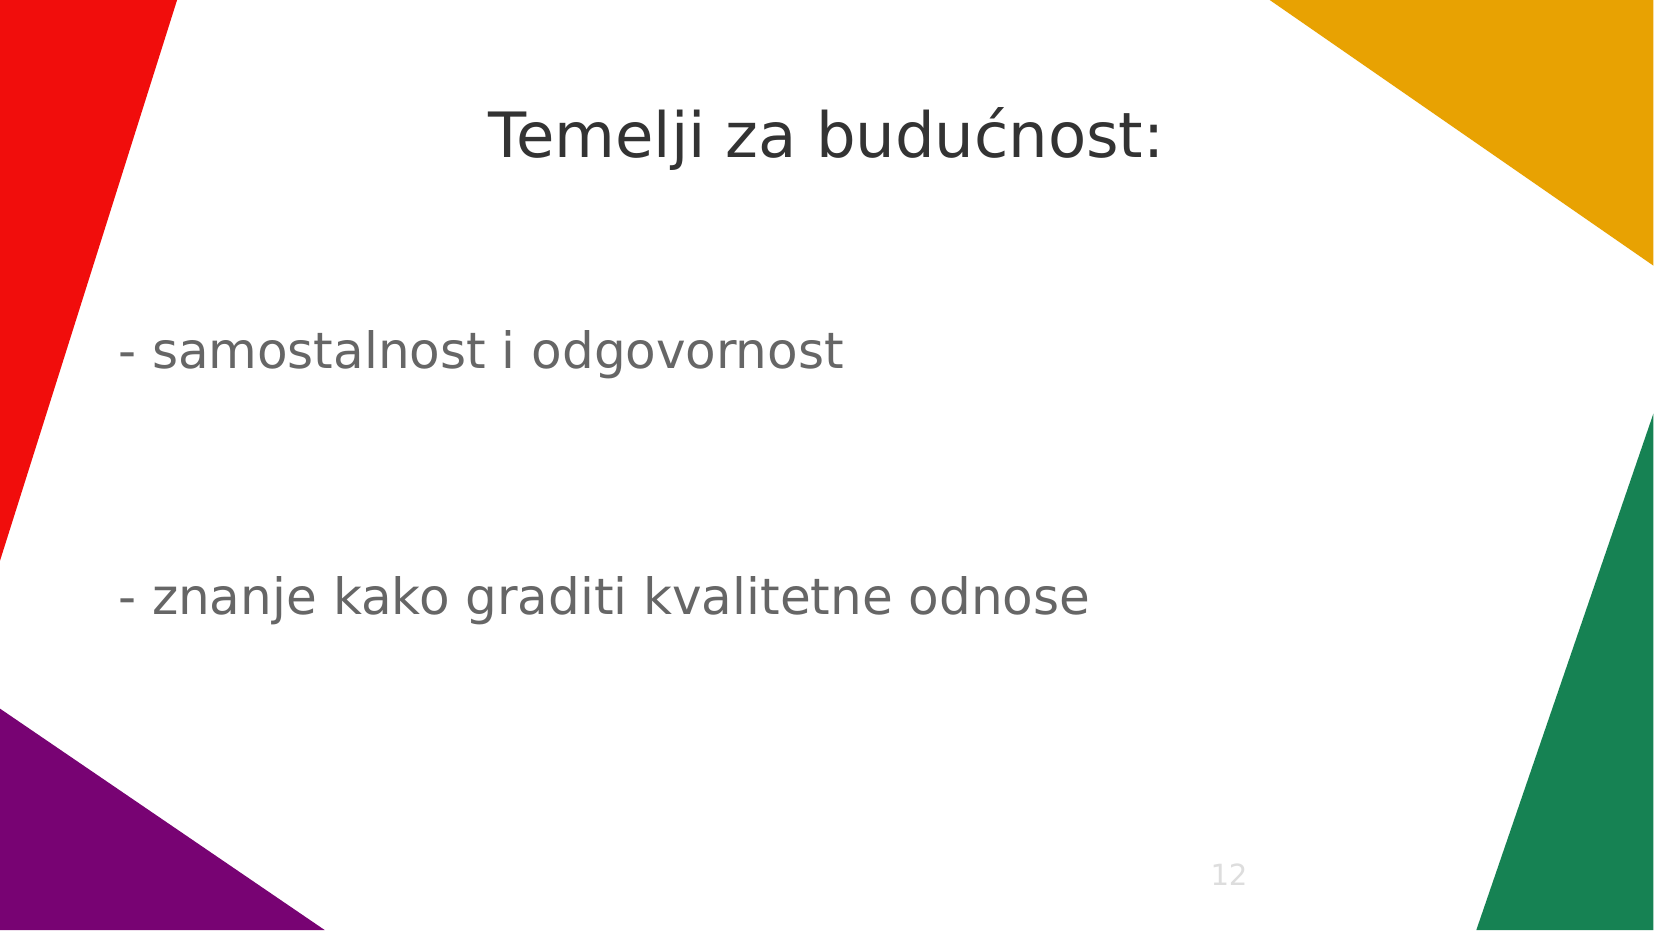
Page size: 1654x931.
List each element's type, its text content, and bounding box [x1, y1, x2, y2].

title Temelji za budućnost: [118, 59, 1536, 207]
list - samostalnost i odgovornost - znanje kako graditi kvalitetne odnose [118, 236, 1536, 827]
text_box [1210, 856, 1595, 916]
